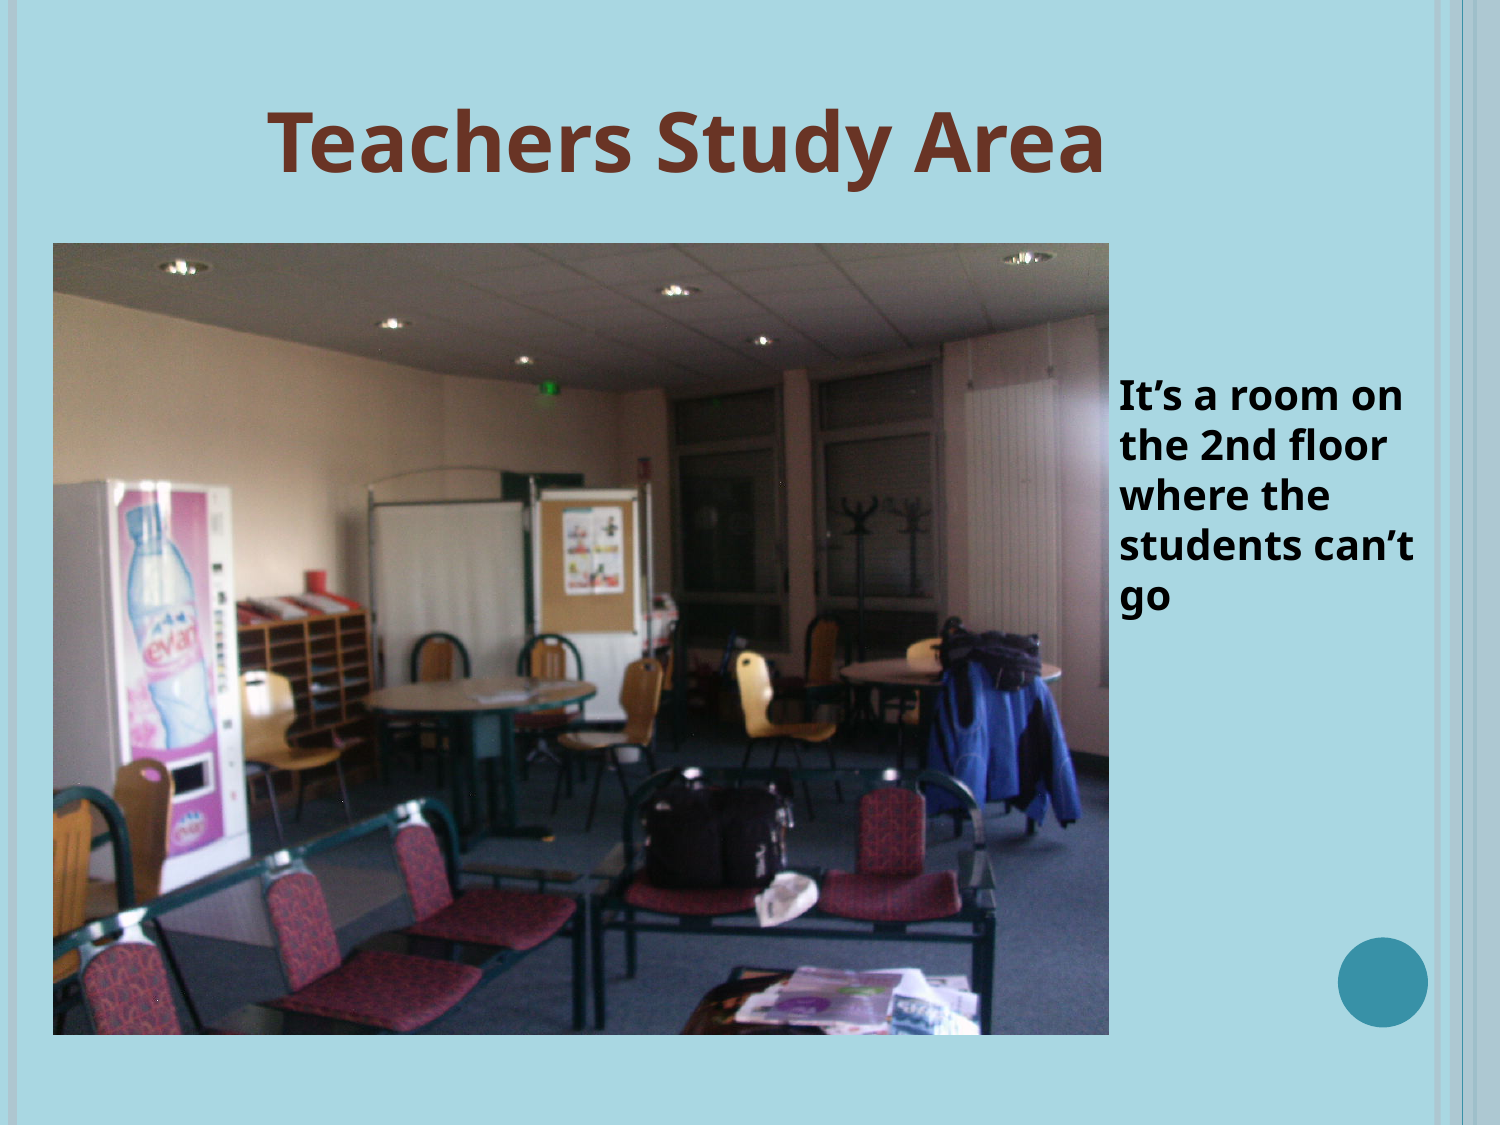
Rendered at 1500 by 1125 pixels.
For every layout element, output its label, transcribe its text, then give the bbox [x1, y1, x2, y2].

picture [53, 243, 1109, 1035]
text_box It’s a room on the 2nd floor where the students can’t go [1104, 361, 1436, 630]
title Teachers Study Area [75, 45, 1300, 233]
